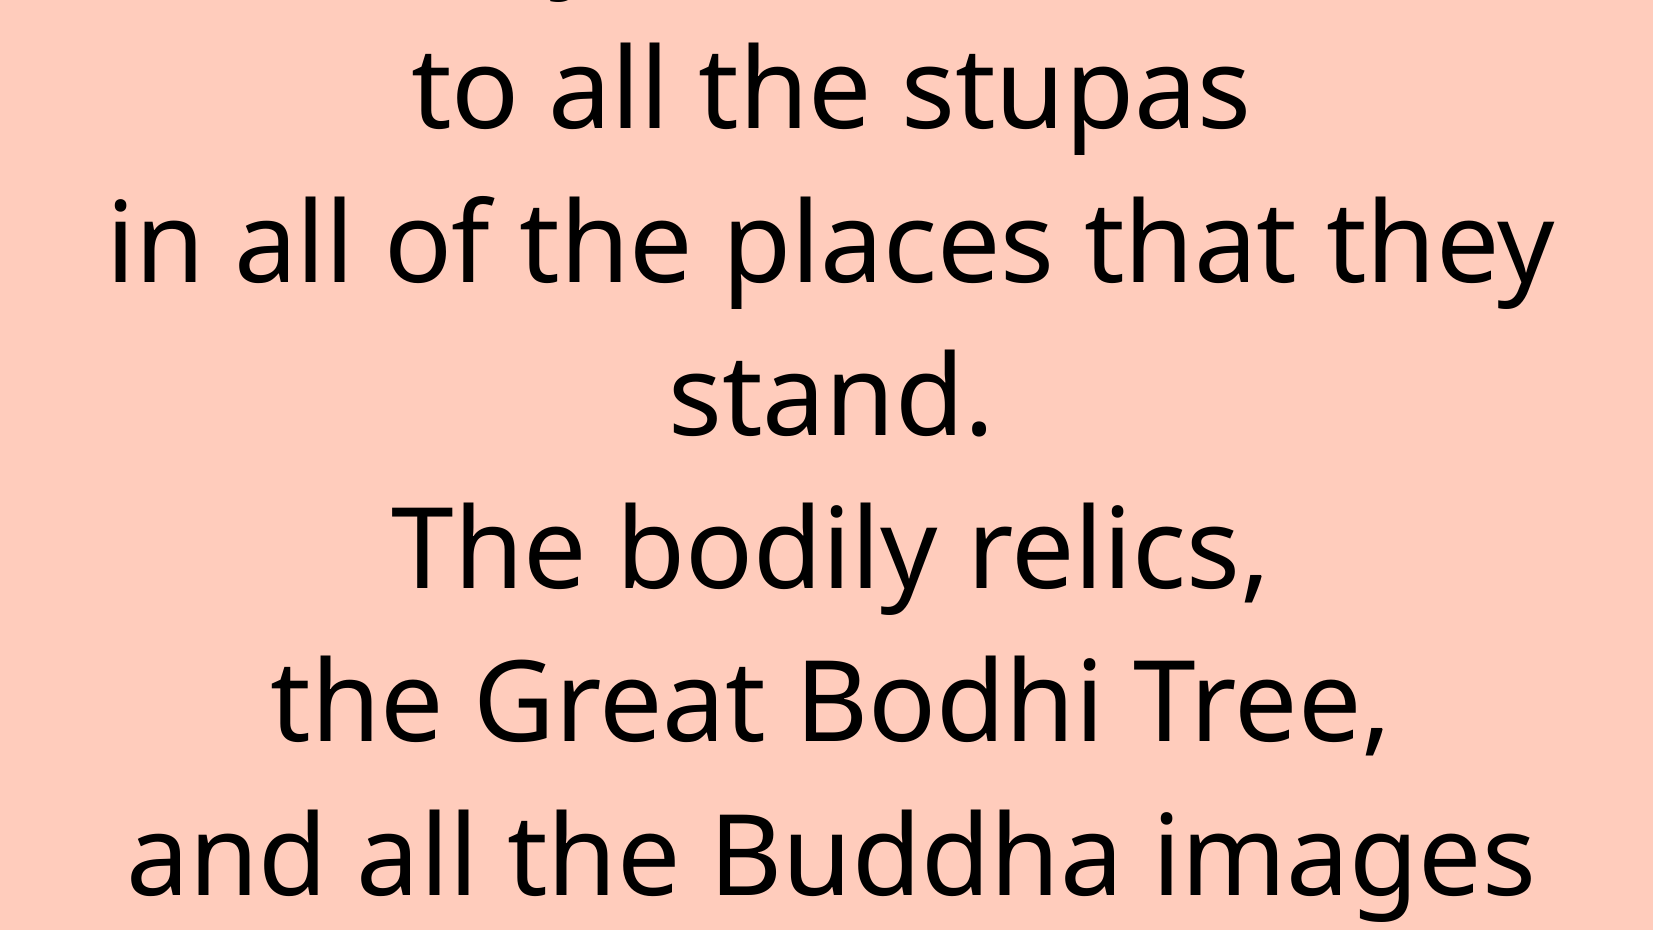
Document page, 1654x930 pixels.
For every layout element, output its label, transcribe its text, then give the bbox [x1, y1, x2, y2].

subtitle I show my humble reverence to all the stupas in all of the places that they stand. The bodily relics, the Great Bodhi Tree, and all the Buddha images forever. [45, 0, 1618, 930]
